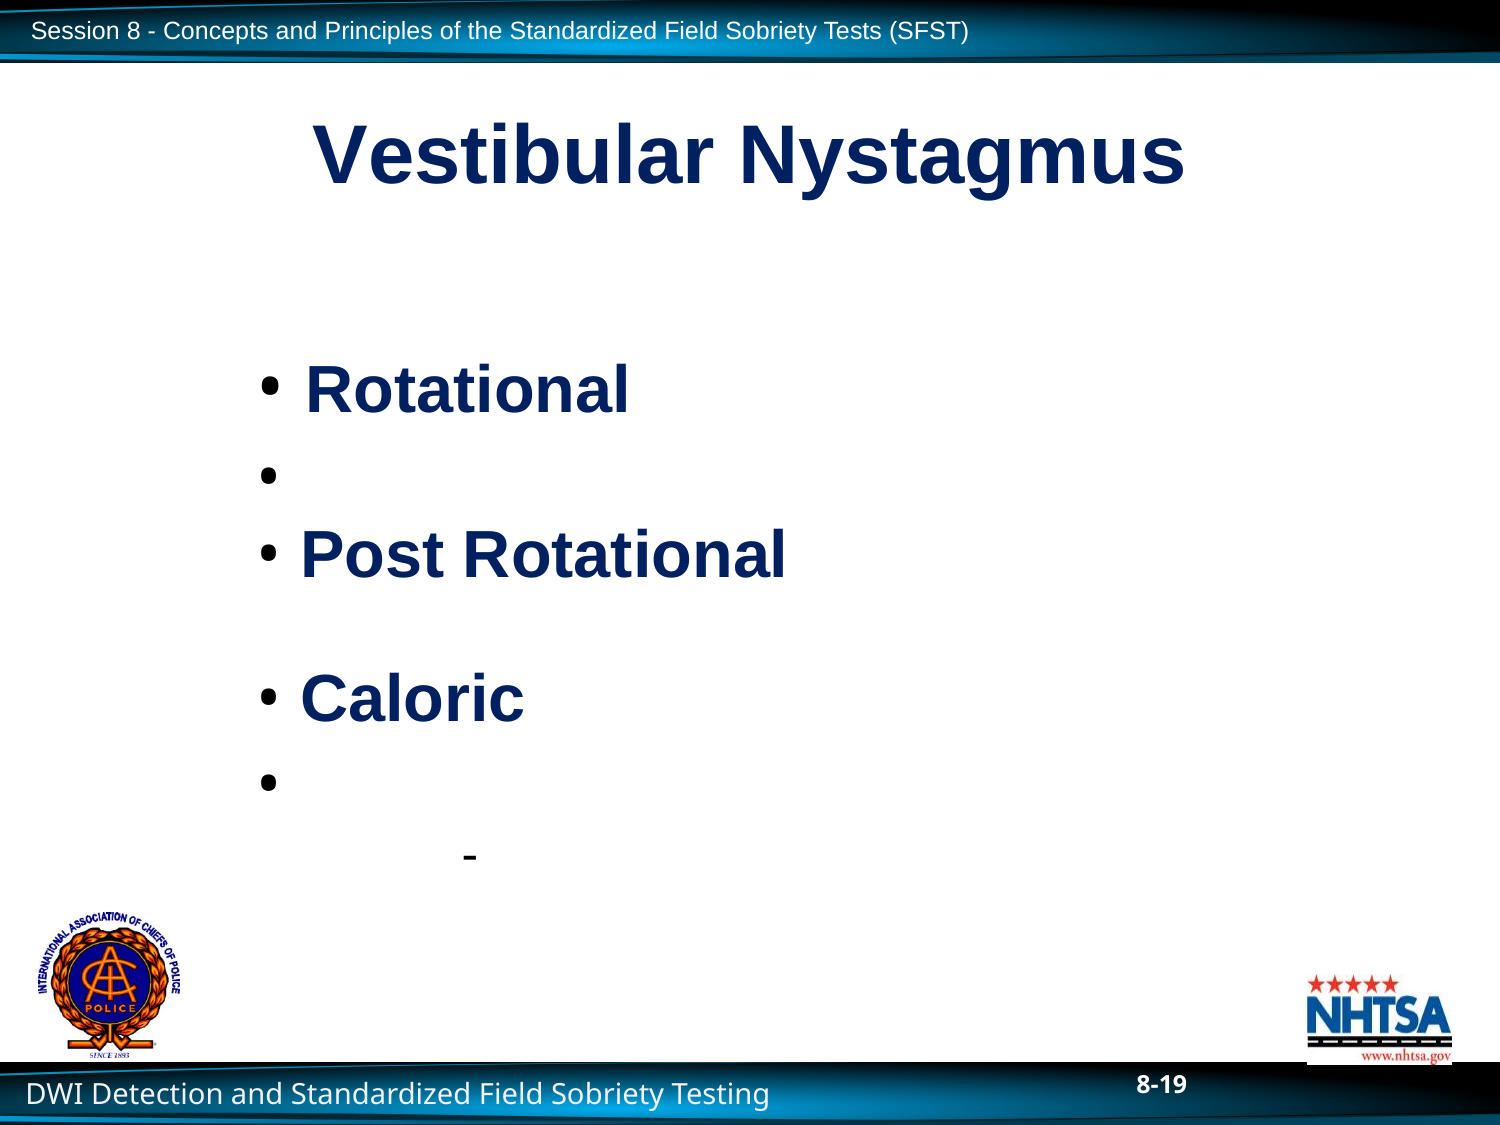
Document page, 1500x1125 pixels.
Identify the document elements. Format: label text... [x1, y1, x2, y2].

title Vestibular Nystagmus [50, 87, 1451, 213]
list Rotational Post Rotational Caloric [256, 348, 1459, 782]
slide_number 8-19 [1121, 1055, 1472, 1116]
